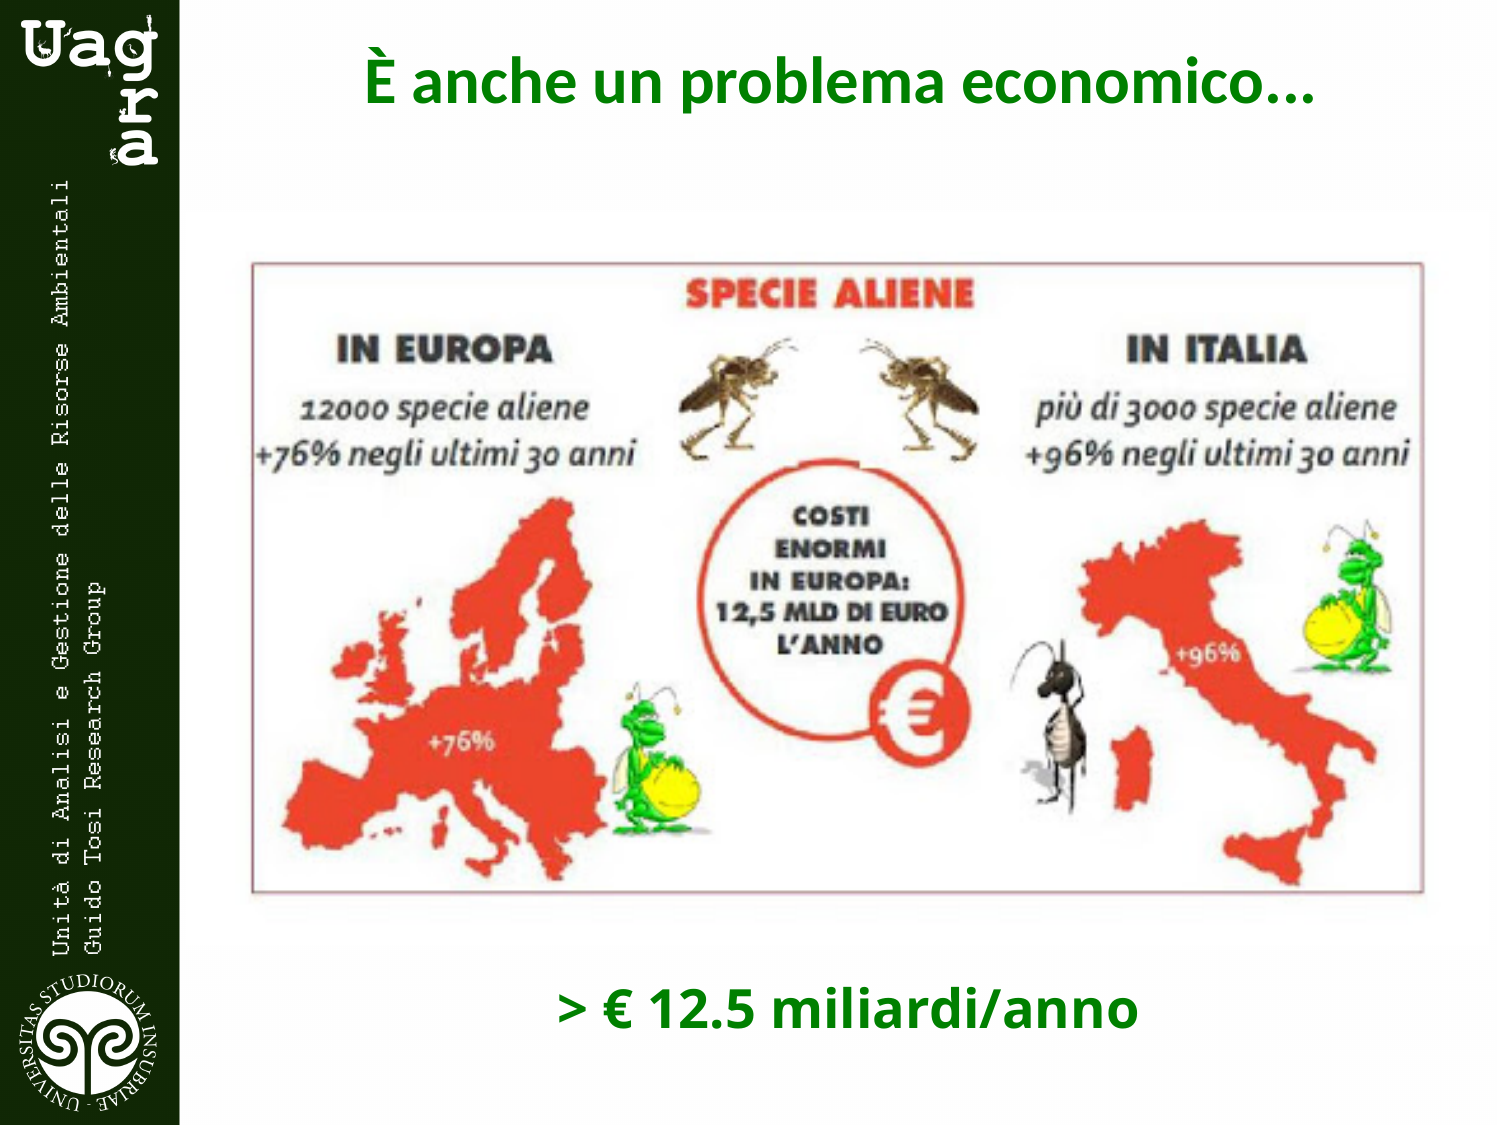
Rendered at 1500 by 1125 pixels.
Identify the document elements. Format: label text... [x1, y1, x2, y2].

picture [0, 0, 1497, 1125]
text_box > € 12.5 miliardi/anno [188, 945, 1489, 1040]
text_box È anche un problema economico... [194, 23, 1489, 130]
